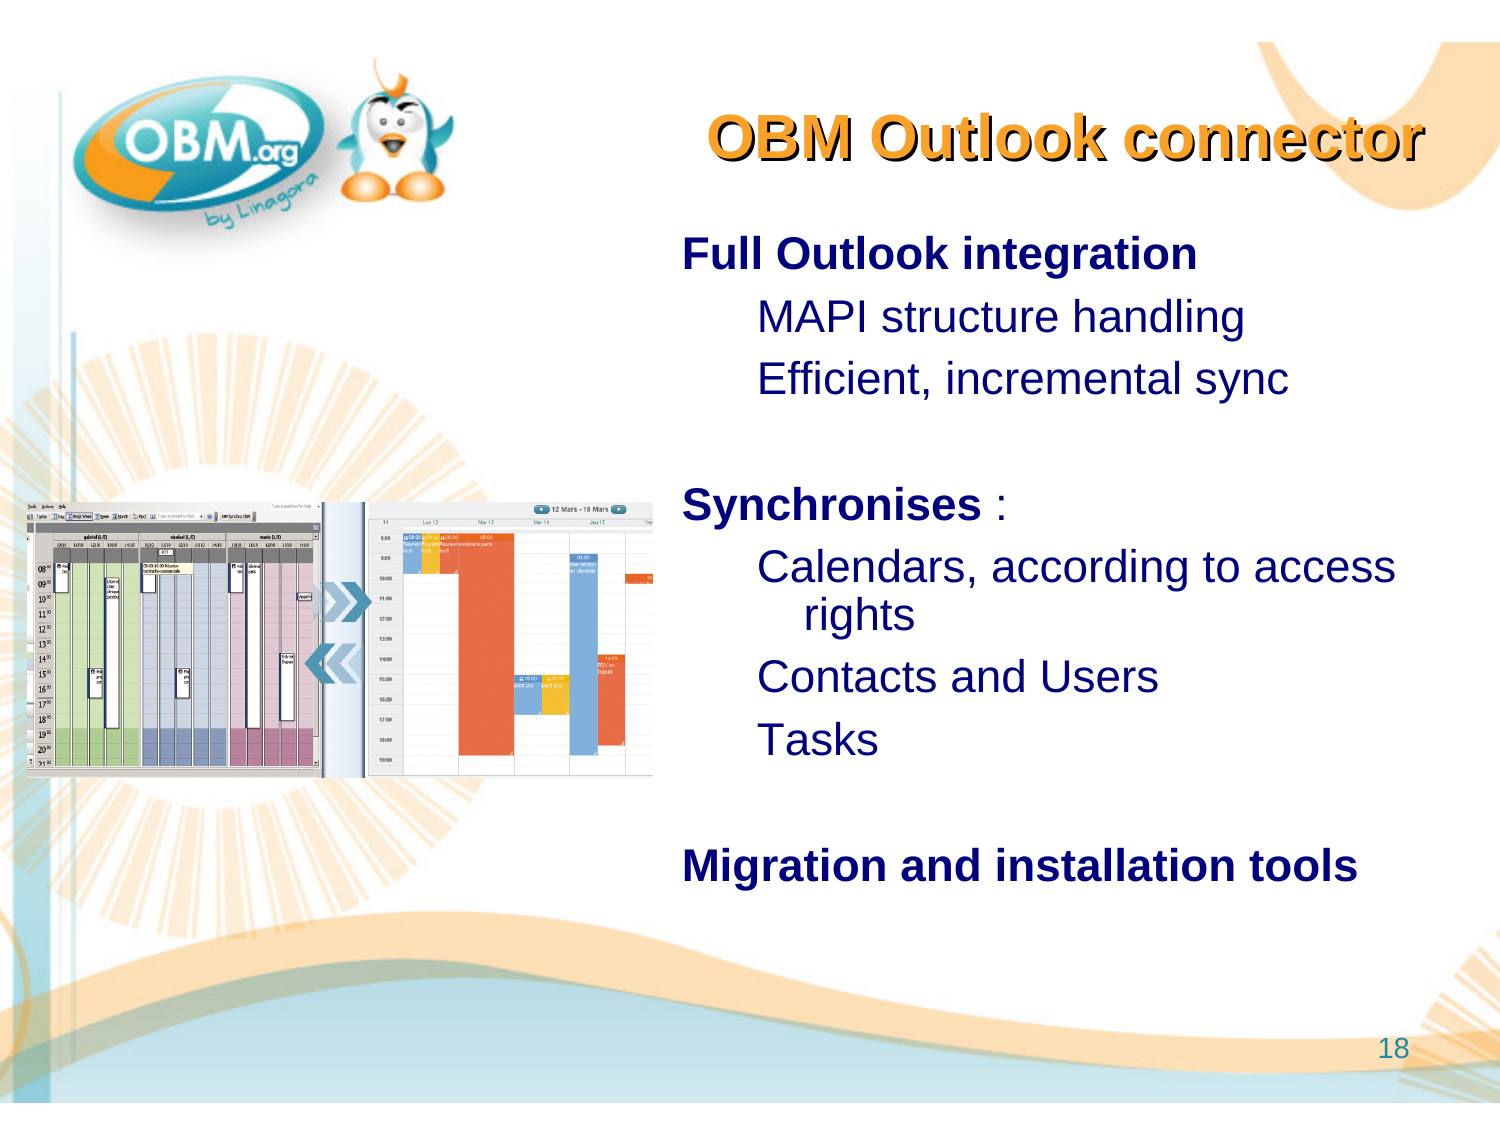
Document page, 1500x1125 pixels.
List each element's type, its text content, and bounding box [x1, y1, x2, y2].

title OBM Outlook connector [466, 21, 1426, 257]
list Full Outlook integration MAPI structure handling Efficient, incremental sync Synchronises : Calendars, according to access rights Contacts and Users Tasks Migration and installation tools [681, 231, 1500, 922]
picture [0, 42, 1500, 1103]
picture [1426, 42, 1500, 231]
